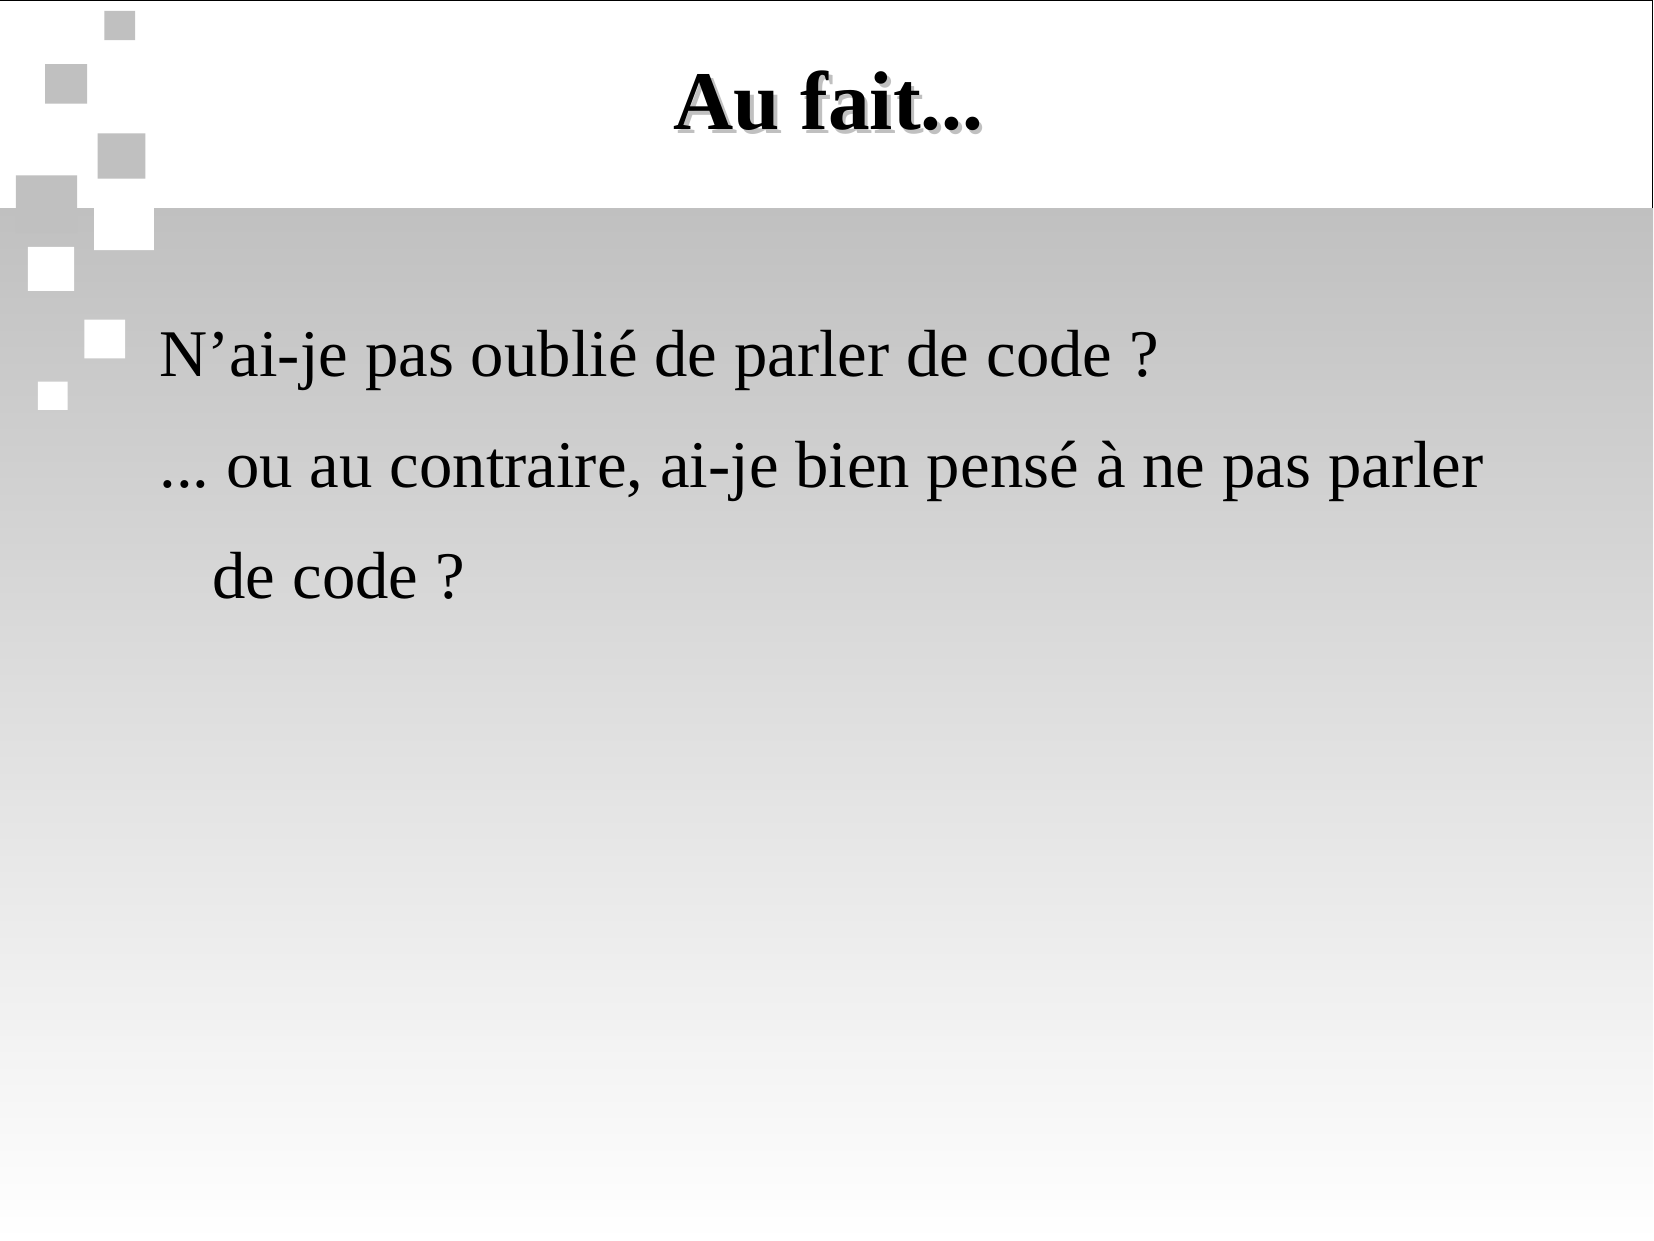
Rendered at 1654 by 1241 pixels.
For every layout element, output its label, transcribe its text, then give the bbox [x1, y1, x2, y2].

title Au fait... [90, 0, 1567, 204]
list N’ai-je pas oublié de parler de code ? ... ou au contraire, ai-je bien pensé à ne pas parler de code ? [141, 279, 1532, 1183]
